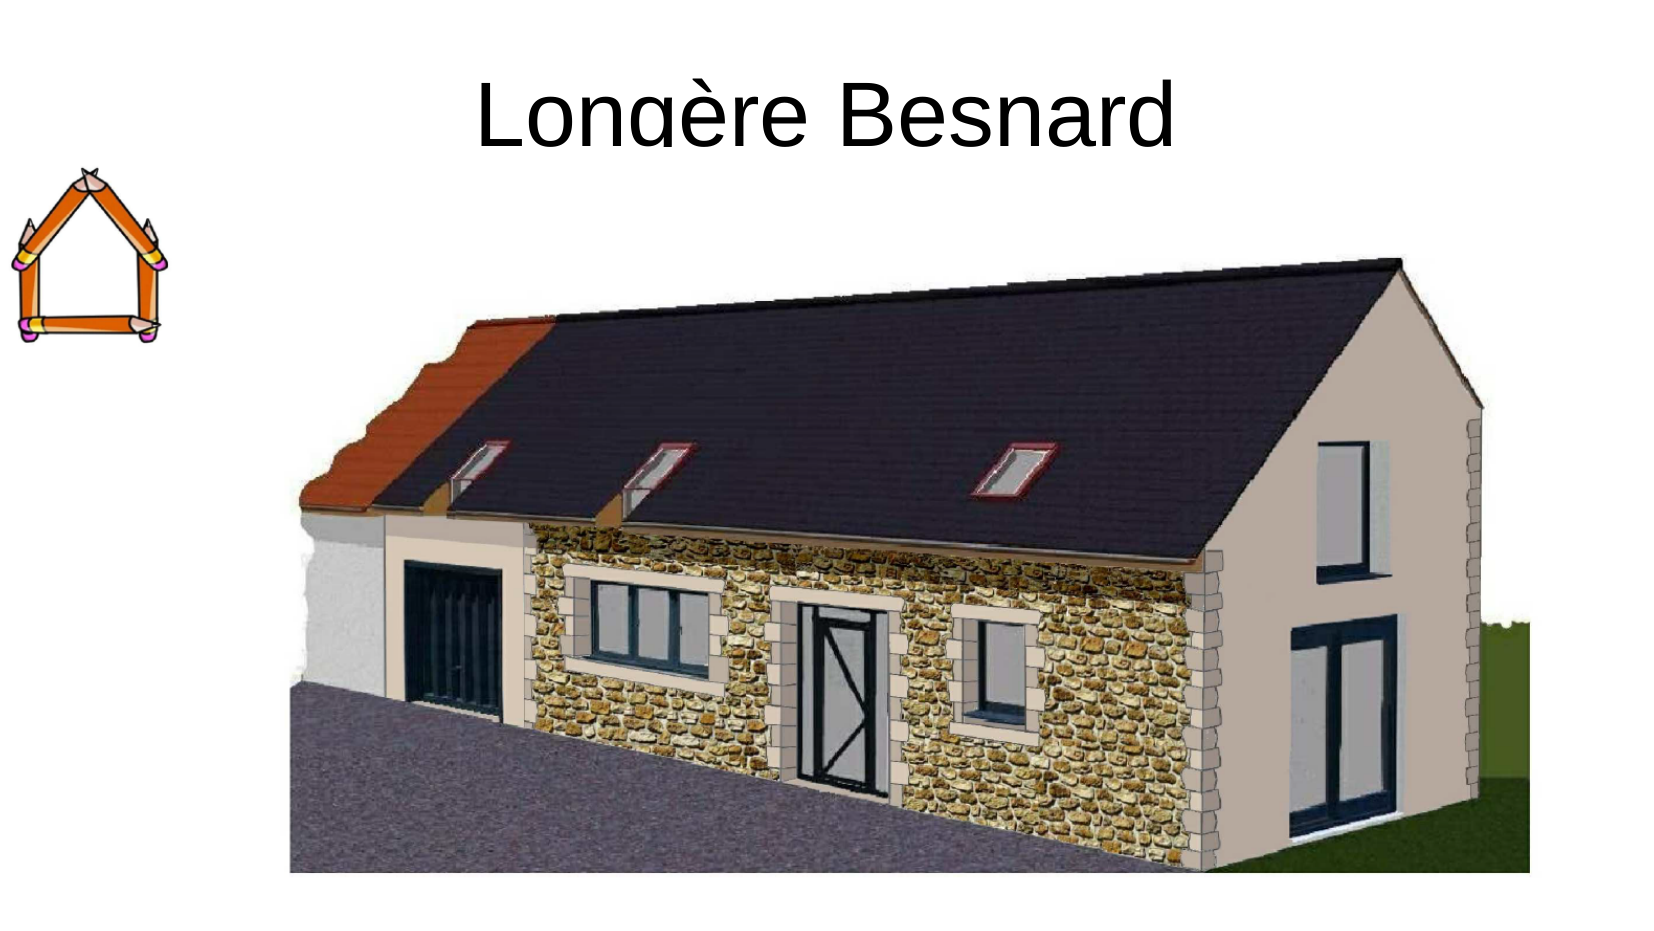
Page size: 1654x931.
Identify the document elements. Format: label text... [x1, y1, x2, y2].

title Longère Besnard [82, 37, 1571, 147]
picture [0, 147, 1598, 916]
